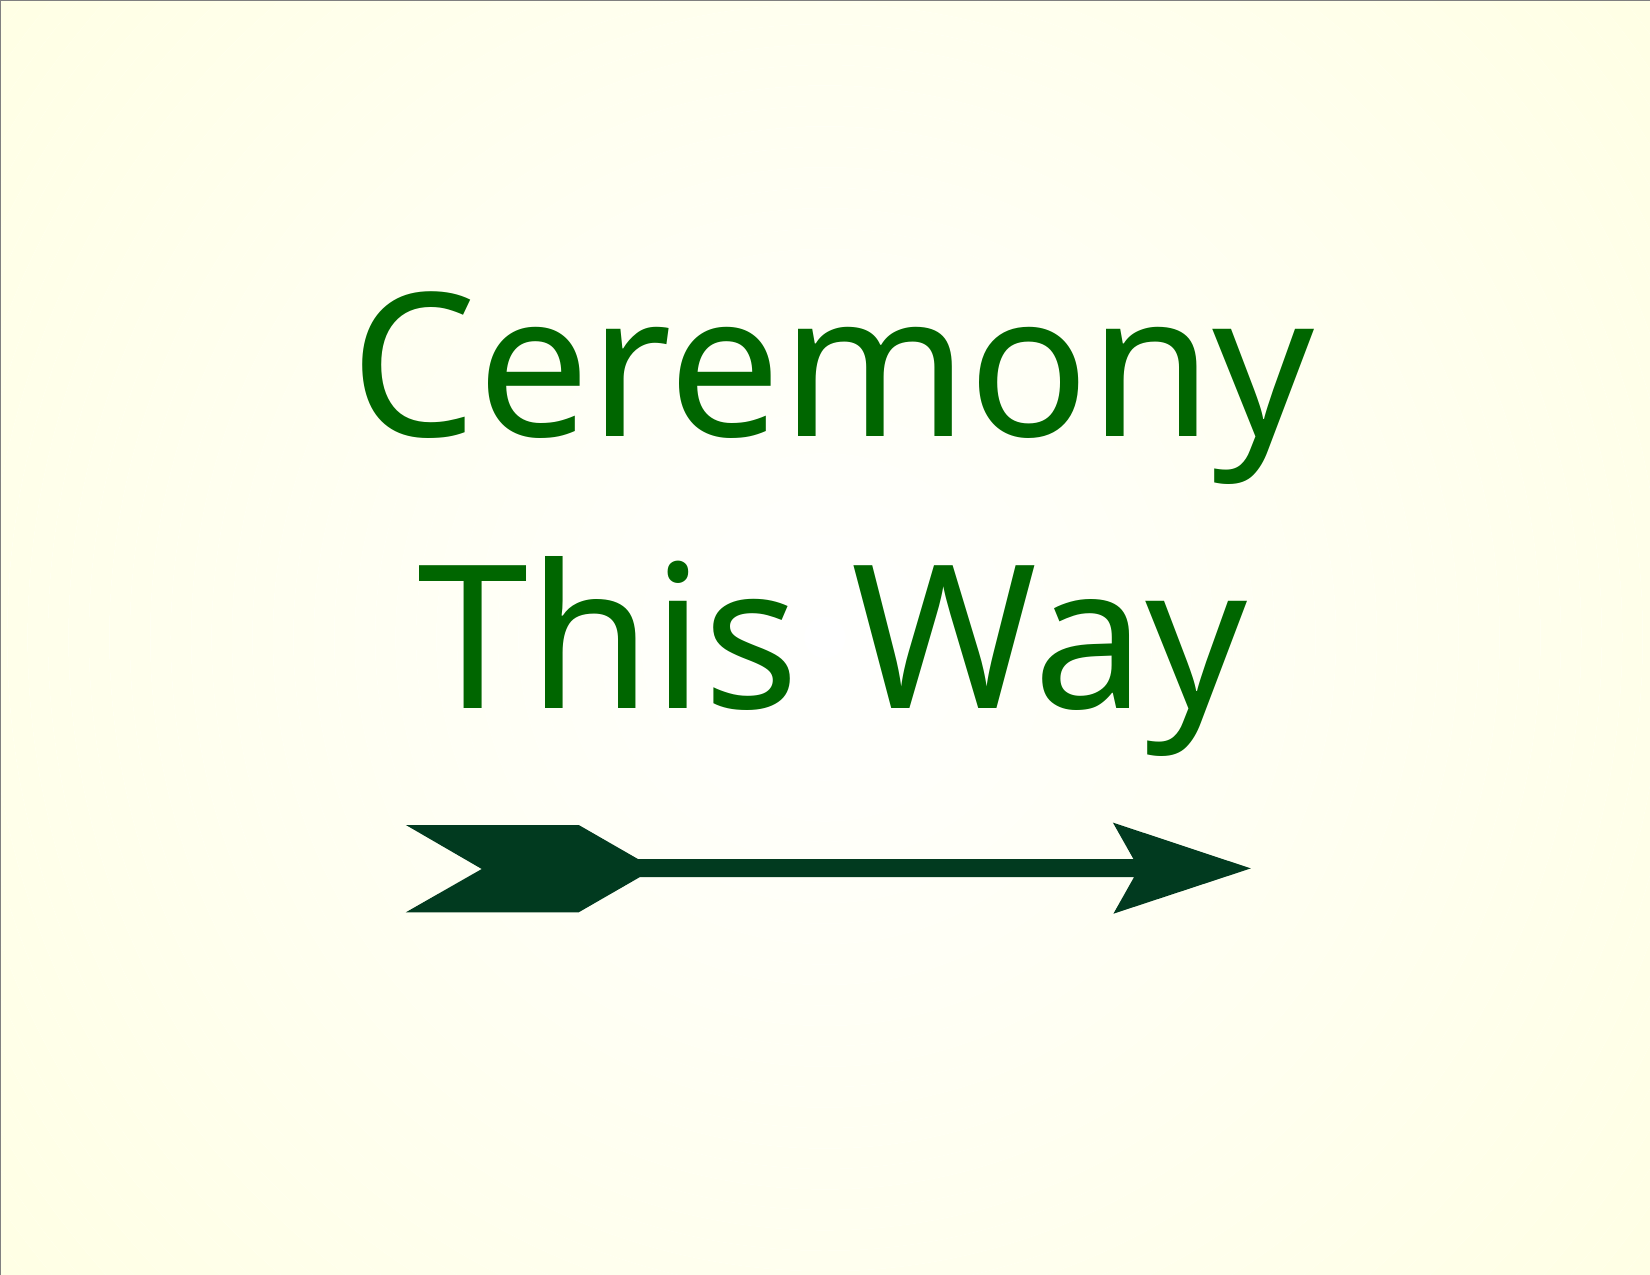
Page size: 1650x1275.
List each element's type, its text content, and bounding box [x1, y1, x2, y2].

text_box Ceremony This Way [212, 310, 1453, 679]
text_box [0, 0, 1650, 1275]
picture [389, 814, 1268, 922]
